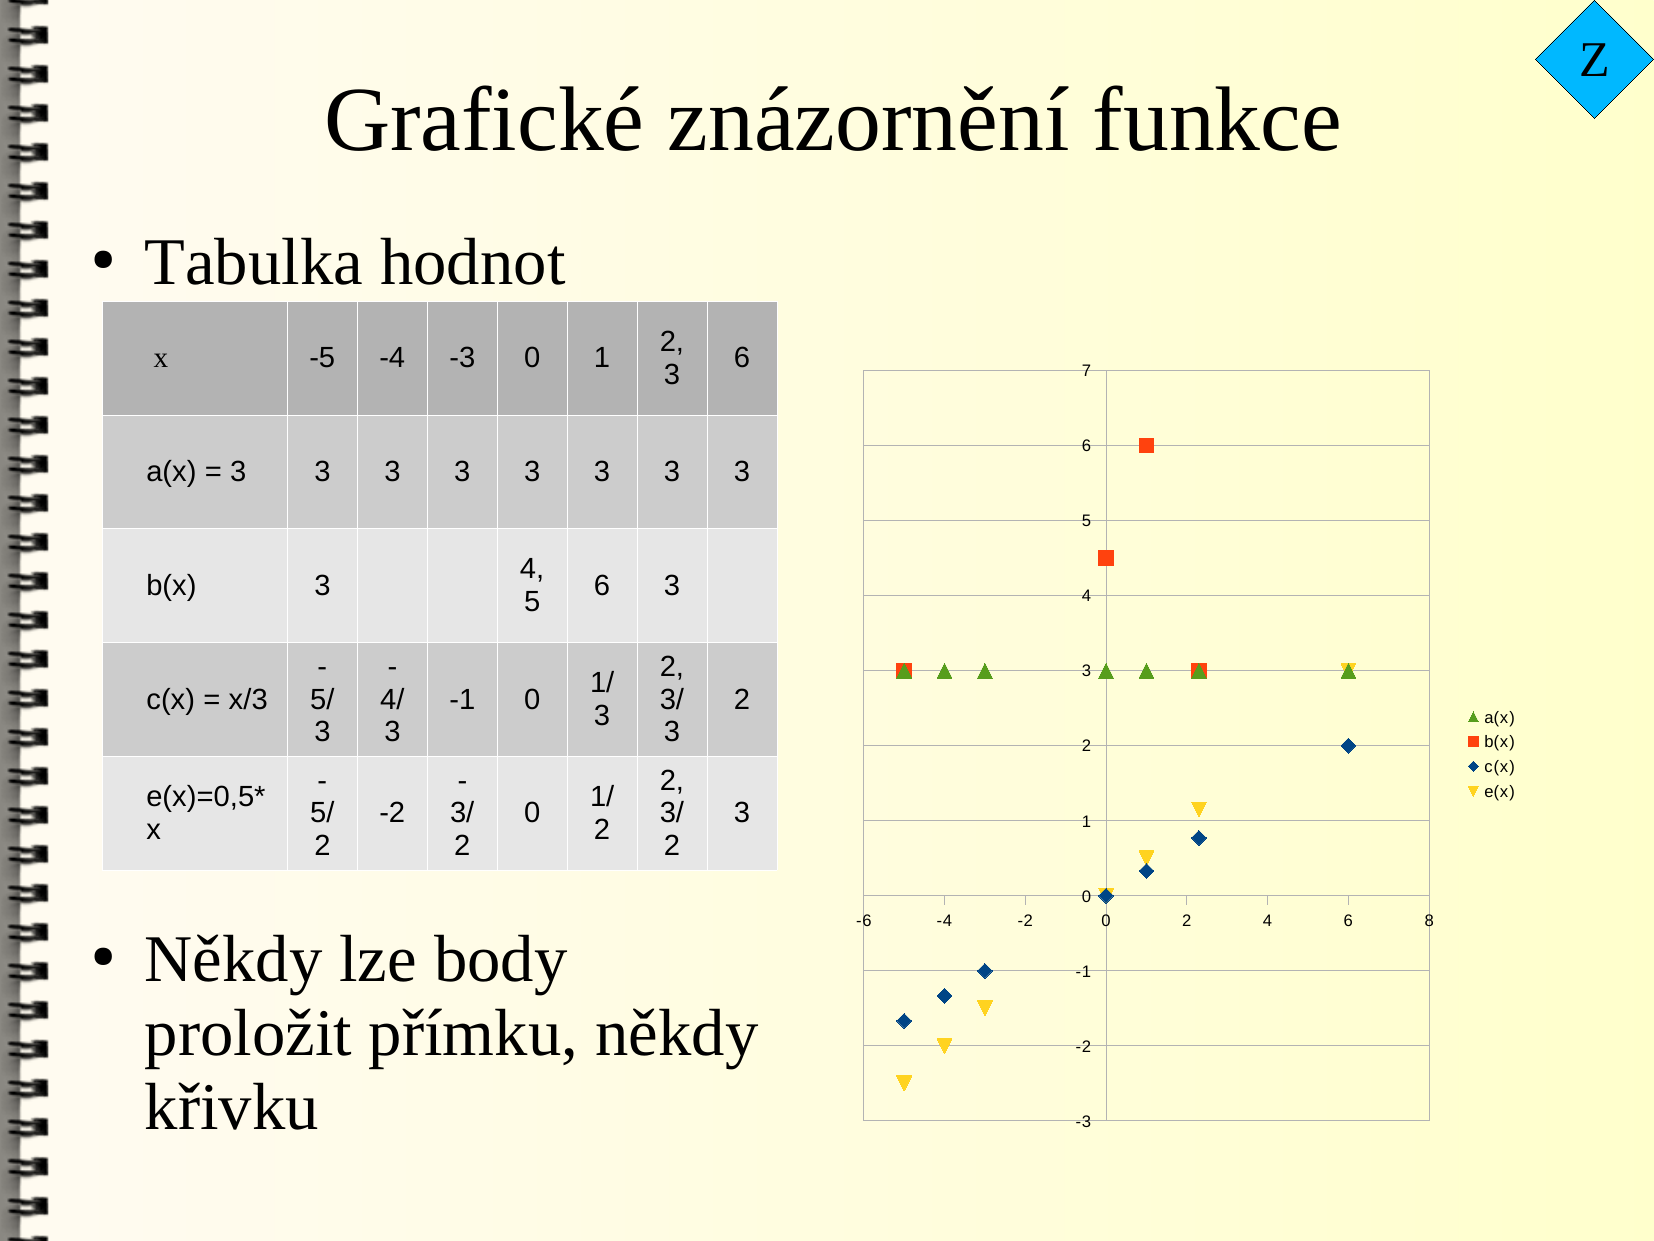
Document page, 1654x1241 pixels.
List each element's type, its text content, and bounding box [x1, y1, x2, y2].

table_cell -5/3 [288, 643, 357, 756]
table_cell e(x)=0,5*x [103, 757, 287, 870]
table_header 0 [498, 302, 567, 415]
table_cell 3 [638, 416, 707, 528]
table_cell c(x) = x/3 [103, 643, 287, 756]
title Grafické znázornění funkce [128, 15, 1541, 223]
table_cell -1 [428, 643, 497, 756]
table_cell 3 [708, 757, 777, 870]
table_cell [428, 529, 497, 642]
table_cell 3 [358, 416, 427, 528]
table_header 1 [568, 302, 637, 415]
table_cell 3 [428, 416, 497, 528]
table_cell 3 [568, 416, 637, 528]
table_cell 0 [498, 757, 567, 870]
table_cell 3 [638, 529, 707, 642]
table_cell 2,3/3 [638, 643, 707, 756]
table_cell 2,3/2 [638, 757, 707, 870]
table_cell -4/3 [358, 643, 427, 756]
table_cell a(x) = 3 [103, 416, 287, 528]
table_cell 3 [708, 416, 777, 528]
table_cell b(x) [103, 529, 287, 642]
table_cell 1/2 [568, 757, 637, 870]
table_cell [708, 529, 777, 642]
table_header -5 [288, 302, 357, 415]
table_header x [103, 302, 287, 415]
text_box Z [1535, 0, 1654, 119]
table_cell 6 [568, 529, 637, 642]
table_cell -3/2 [428, 757, 497, 870]
table_header -4 [358, 302, 427, 415]
table_cell 0 [498, 643, 567, 756]
table_header 6 [708, 302, 777, 415]
table_cell -5/2 [288, 757, 357, 870]
list Tabulka hodnot Někdy lze body proložit přímku, někdy křivku [73, 224, 763, 1144]
table_cell 1/3 [568, 643, 637, 756]
table_cell 3 [288, 529, 357, 642]
table_cell [358, 529, 427, 642]
table_header 2,3 [638, 302, 707, 415]
table_cell 3 [498, 416, 567, 528]
picture [0, 0, 1654, 1241]
table_cell 3 [288, 416, 357, 528]
table_header -3 [428, 302, 497, 415]
table_cell -2 [358, 757, 427, 870]
chart [844, 344, 1534, 1164]
table_cell 2 [708, 643, 777, 756]
table_cell 4,5 [498, 529, 567, 642]
